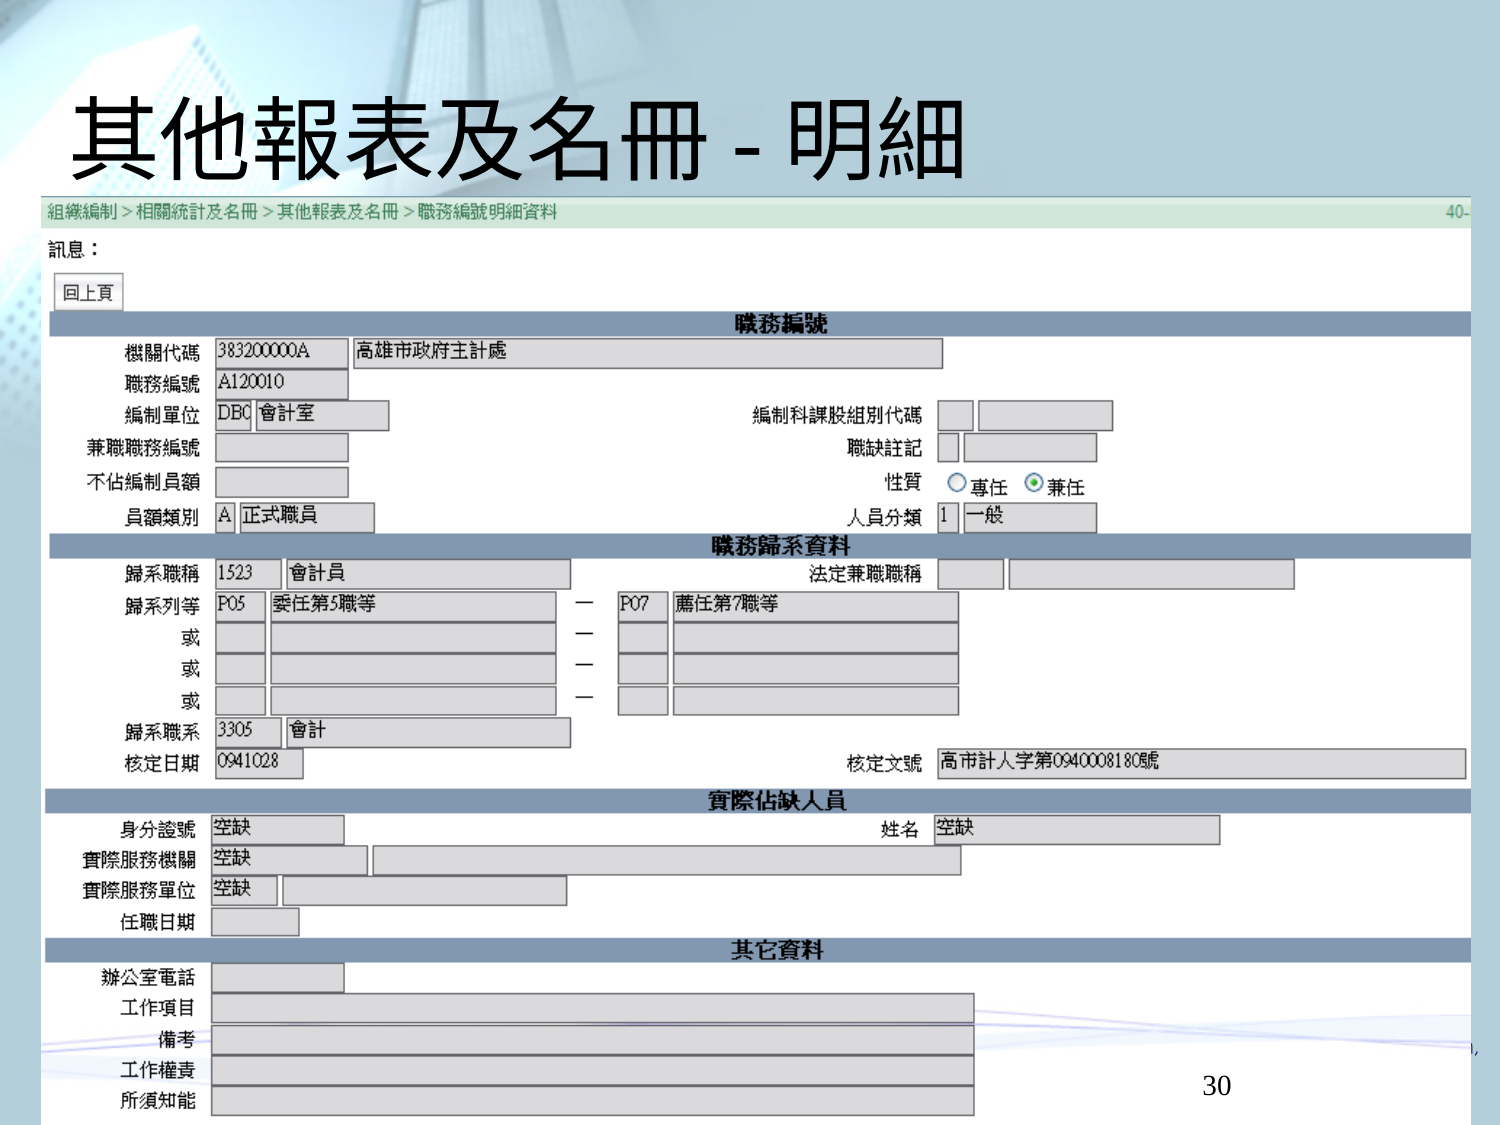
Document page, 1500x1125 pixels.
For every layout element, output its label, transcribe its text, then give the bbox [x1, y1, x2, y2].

title 其他報表及名冊-明細 [53, 42, 1388, 196]
picture [41, 196, 1471, 1125]
text_box [1187, 1058, 1500, 1124]
